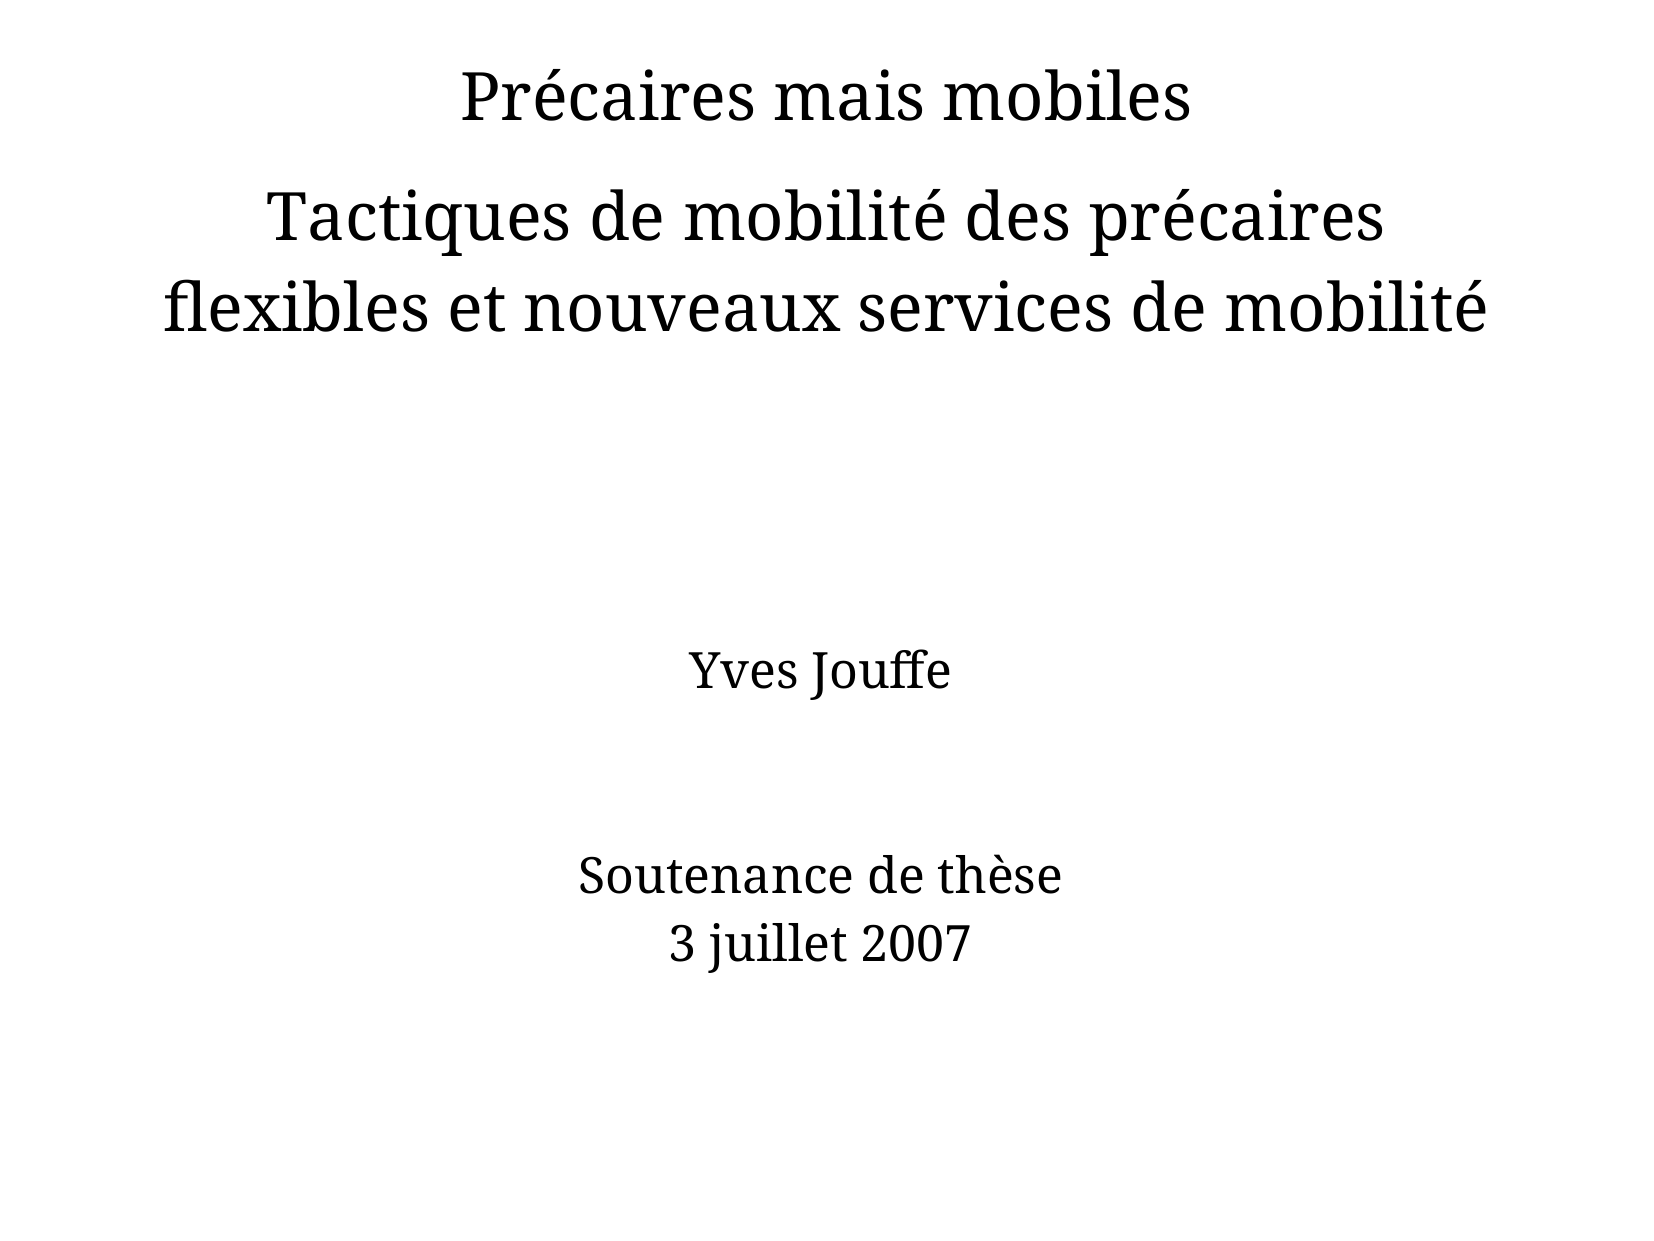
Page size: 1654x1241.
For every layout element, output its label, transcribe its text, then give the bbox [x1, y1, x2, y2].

text_box Précaires mais mobiles Tactiques de mobilité des précaires flexibles et nouveaux services de mobilité [147, 41, 1506, 356]
text_box Yves Jouffe Soutenance de thèse 3 juillet 2007 [118, 627, 1506, 978]
